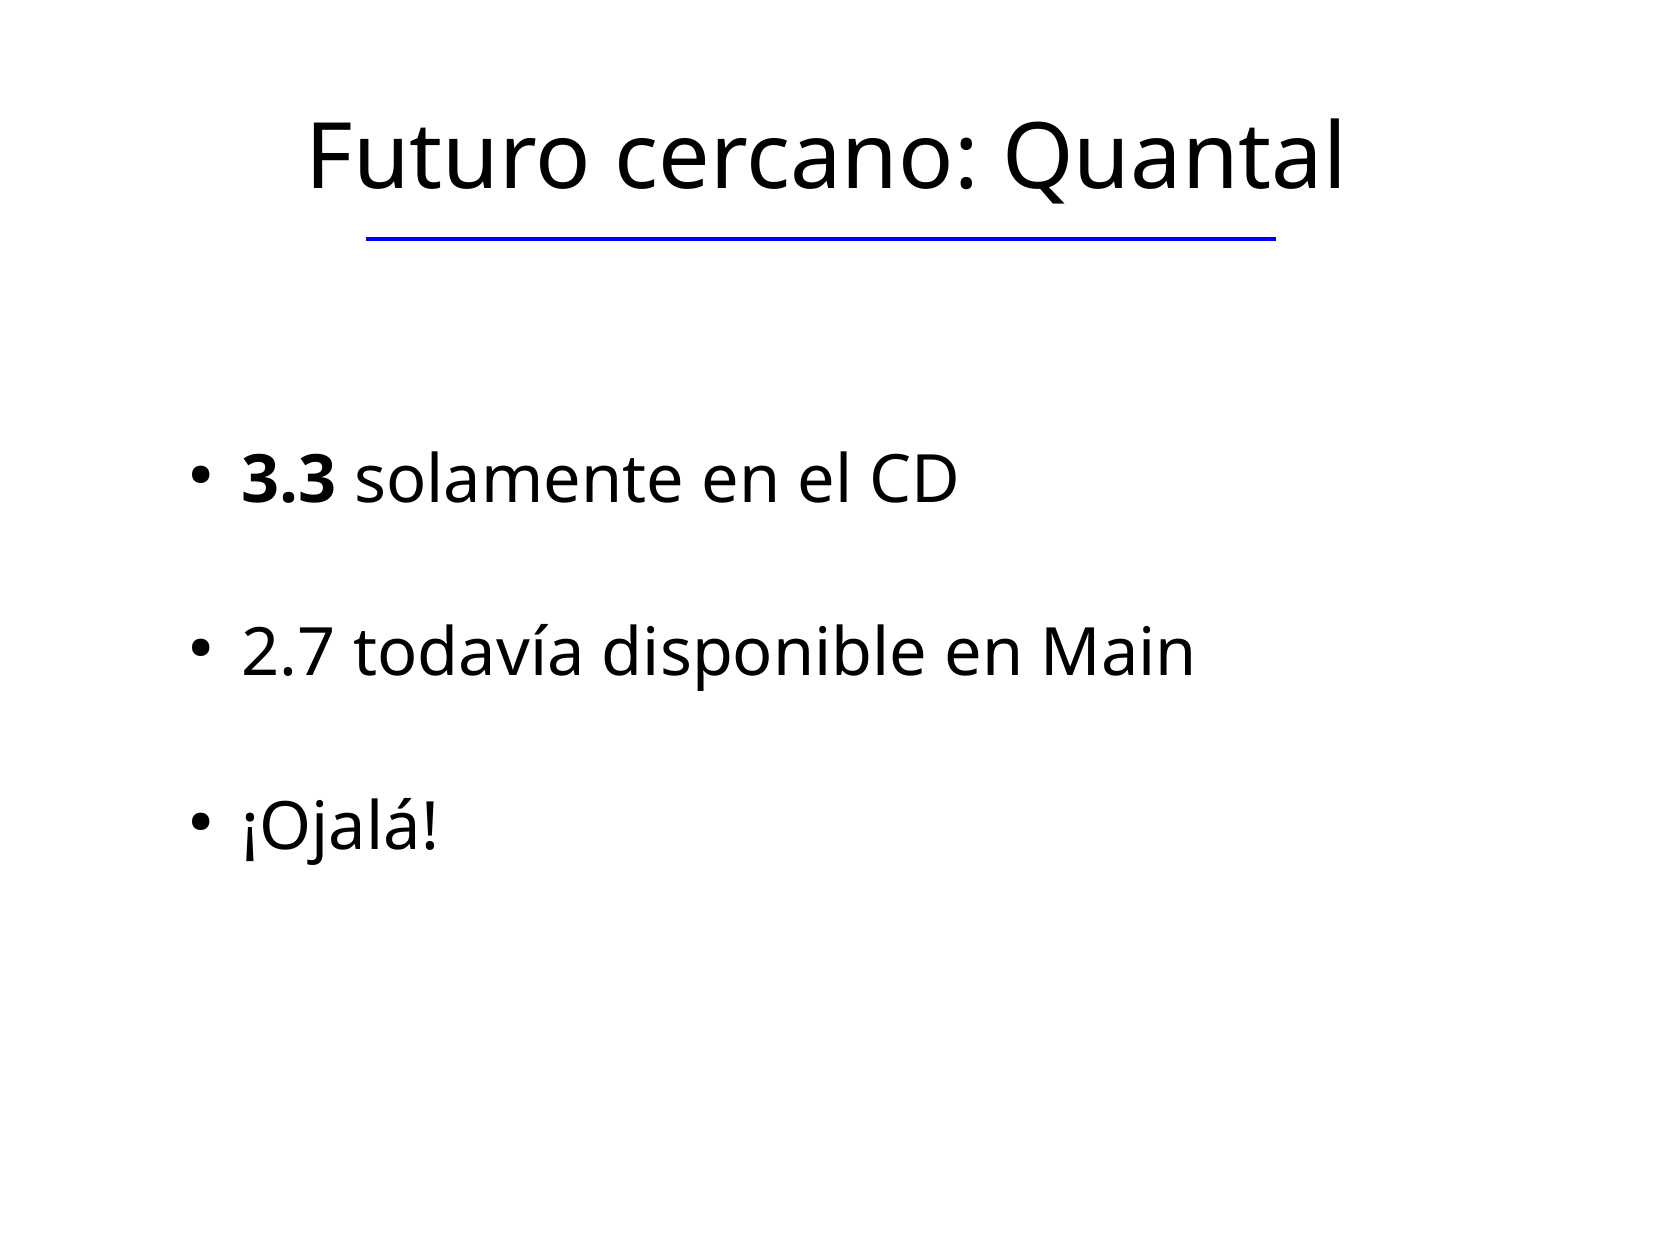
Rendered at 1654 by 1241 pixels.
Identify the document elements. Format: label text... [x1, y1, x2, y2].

subtitle 3.3 solamente en el CD 2.7 todavía disponible en Main ¡Ojalá! [82, 290, 1538, 1010]
title Futuro cercano: Quantal [82, 49, 1571, 257]
